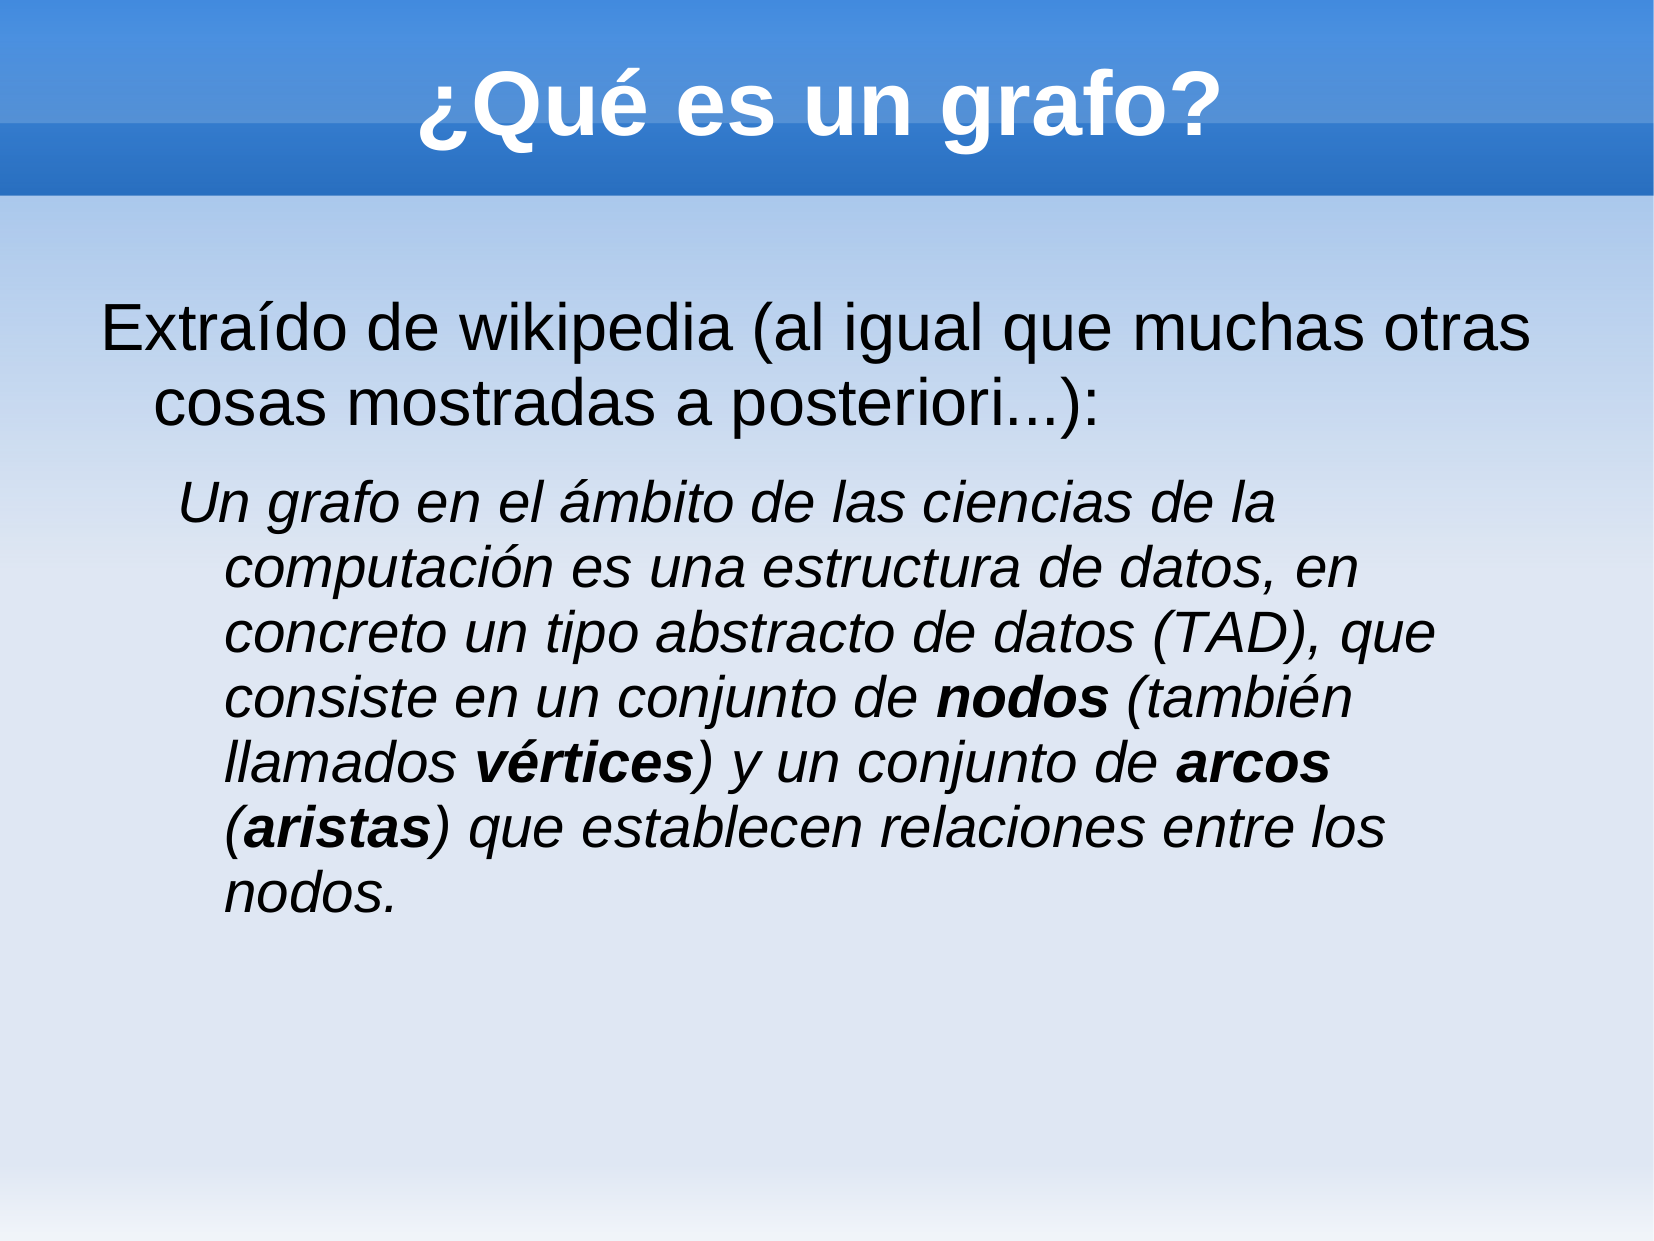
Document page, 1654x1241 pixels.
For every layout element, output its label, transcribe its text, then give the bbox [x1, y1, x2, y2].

title ¿Qué es un grafo? [76, 7, 1565, 200]
picture [0, 0, 1654, 1241]
list Extraído de wikipedia (al igual que muchas otras cosas mostradas a posteriori...): Un grafo en el ámbito de las ciencias de la computación es una estructura de datos, en concreto un tipo abstracto de datos (TAD), que consiste en un conjunto de nodos (también llamados vértices) y un conjunto de arcos (aristas) que establecen relaciones entre los nodos. [82, 290, 1571, 1094]
